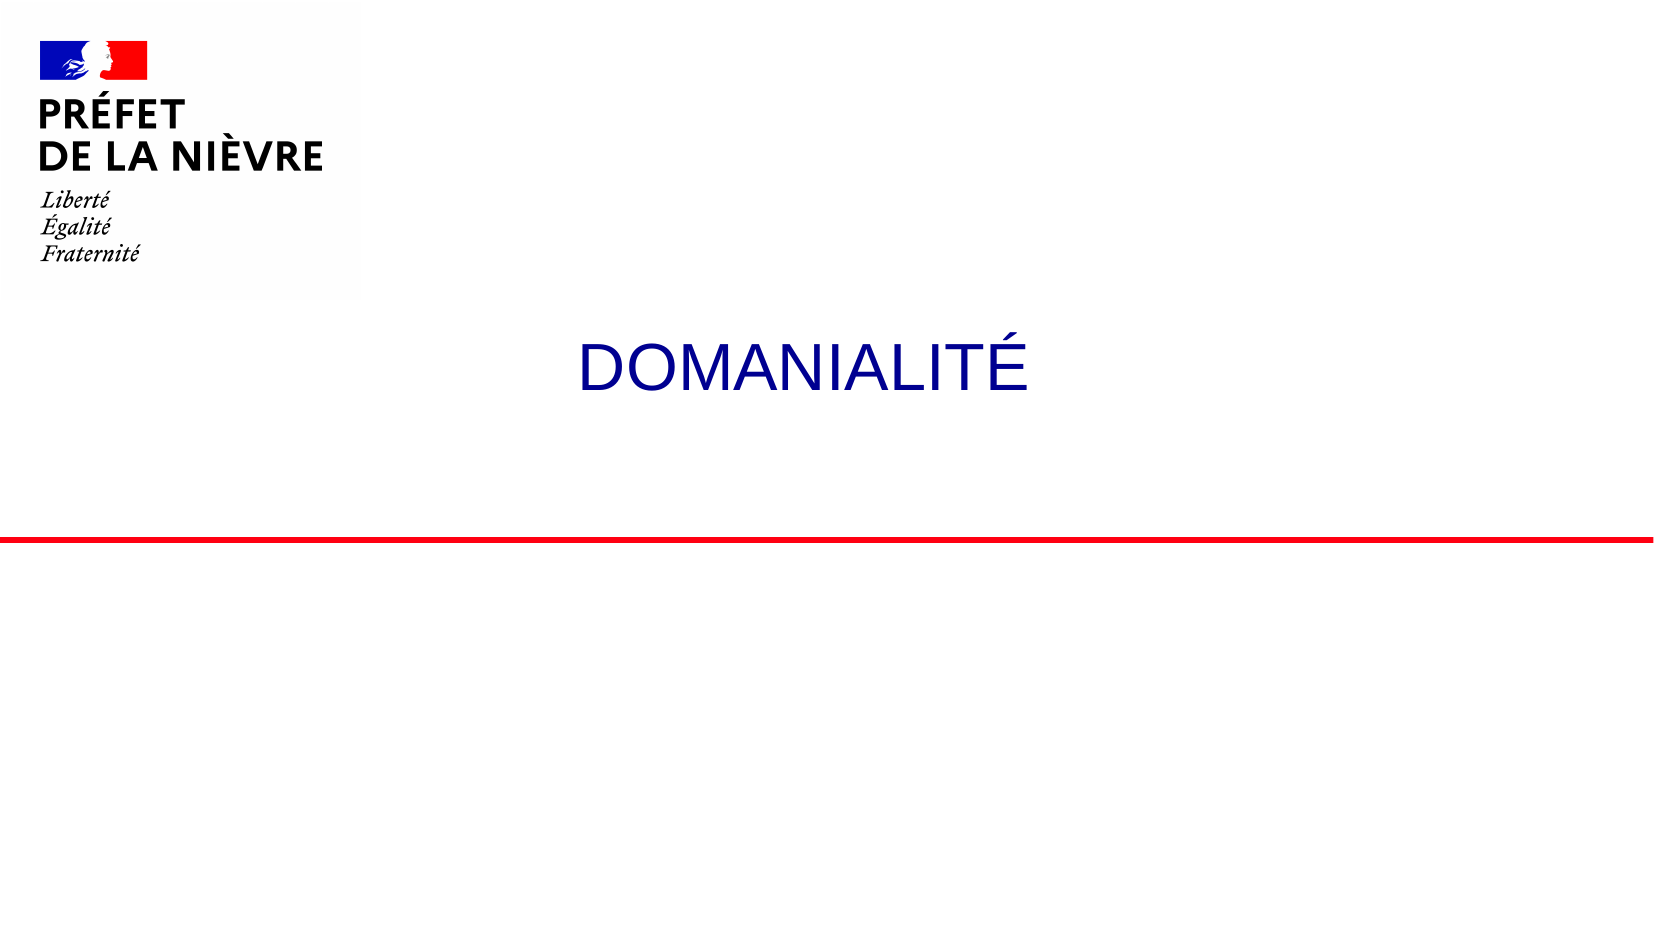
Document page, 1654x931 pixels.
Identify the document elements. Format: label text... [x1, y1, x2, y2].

subtitle DOMANIALITÉ [60, 135, 1549, 601]
picture [1, 2, 361, 301]
